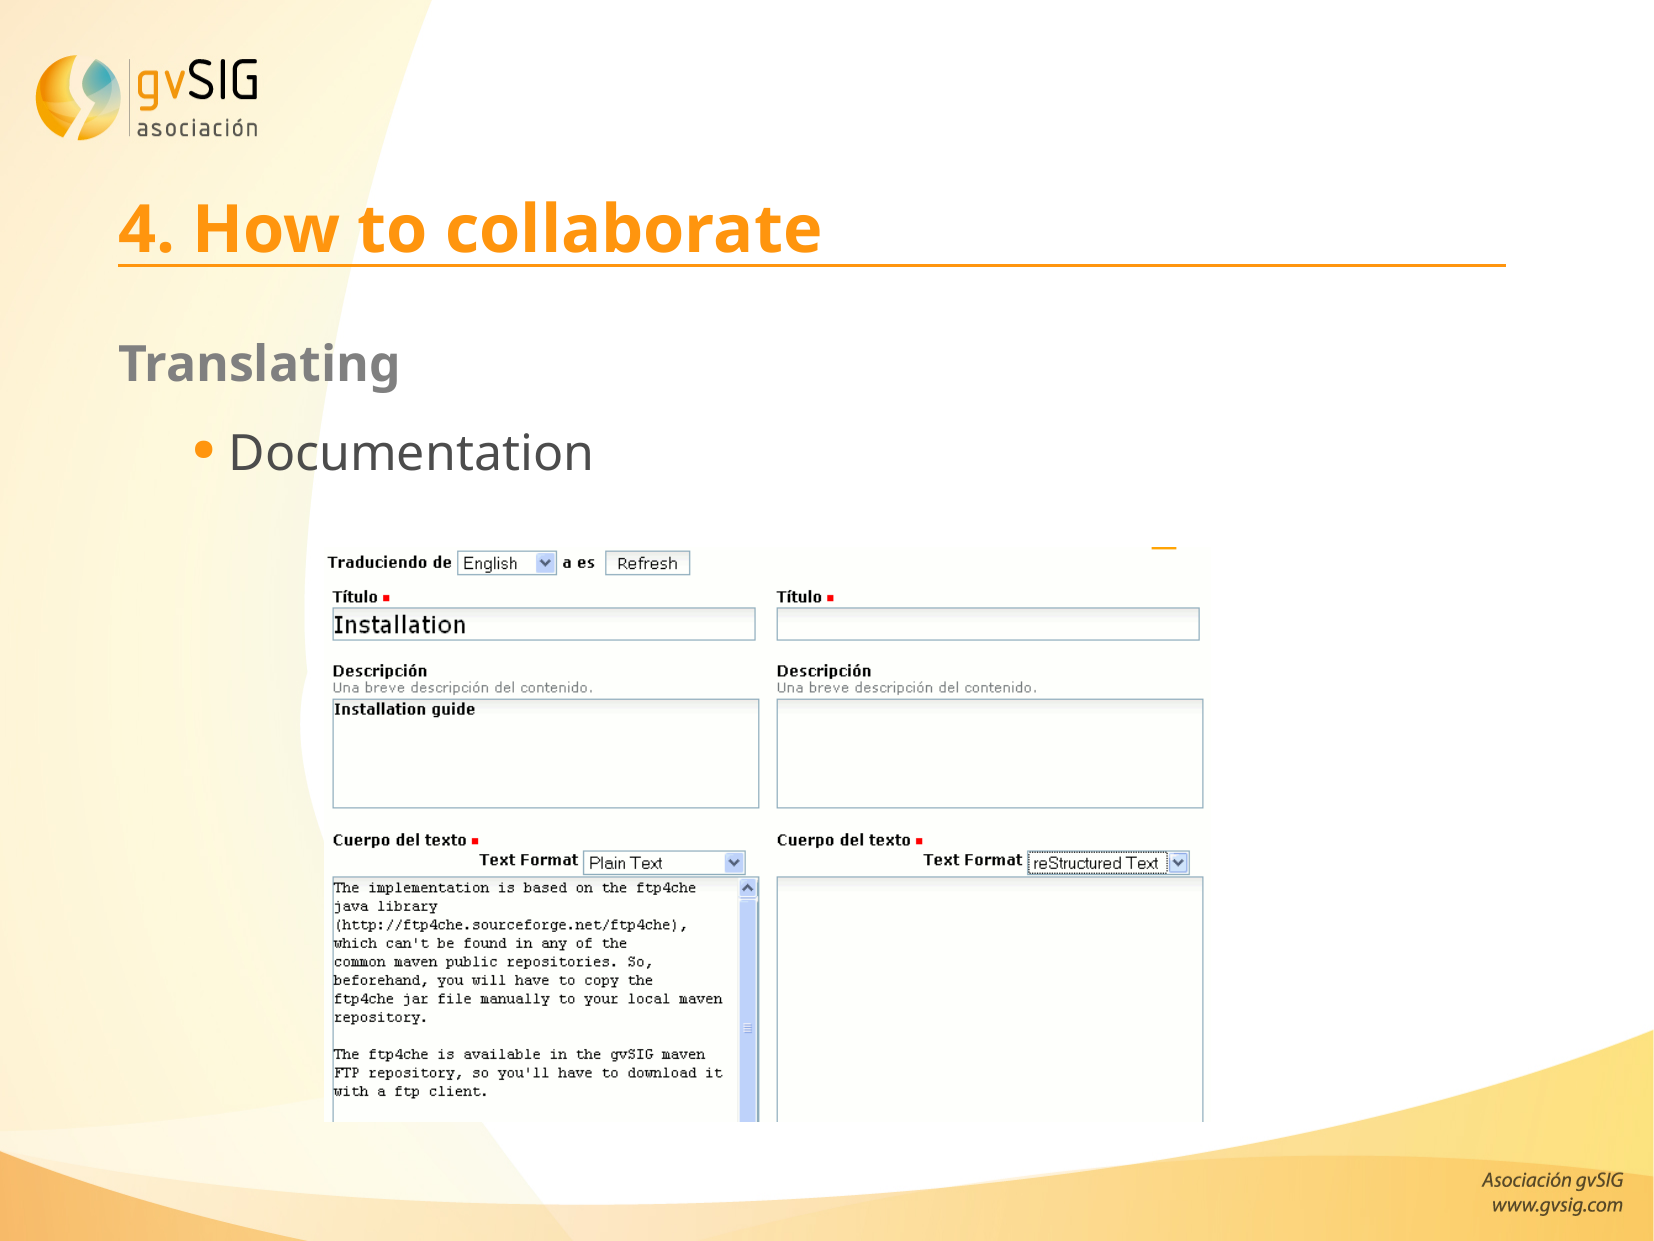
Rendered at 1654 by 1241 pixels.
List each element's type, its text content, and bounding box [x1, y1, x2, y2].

title 4. How to collaborate [118, 177, 1607, 276]
title Translating [118, 317, 1004, 407]
picture [0, 0, 1654, 1241]
text_box Documentation [177, 409, 1477, 497]
